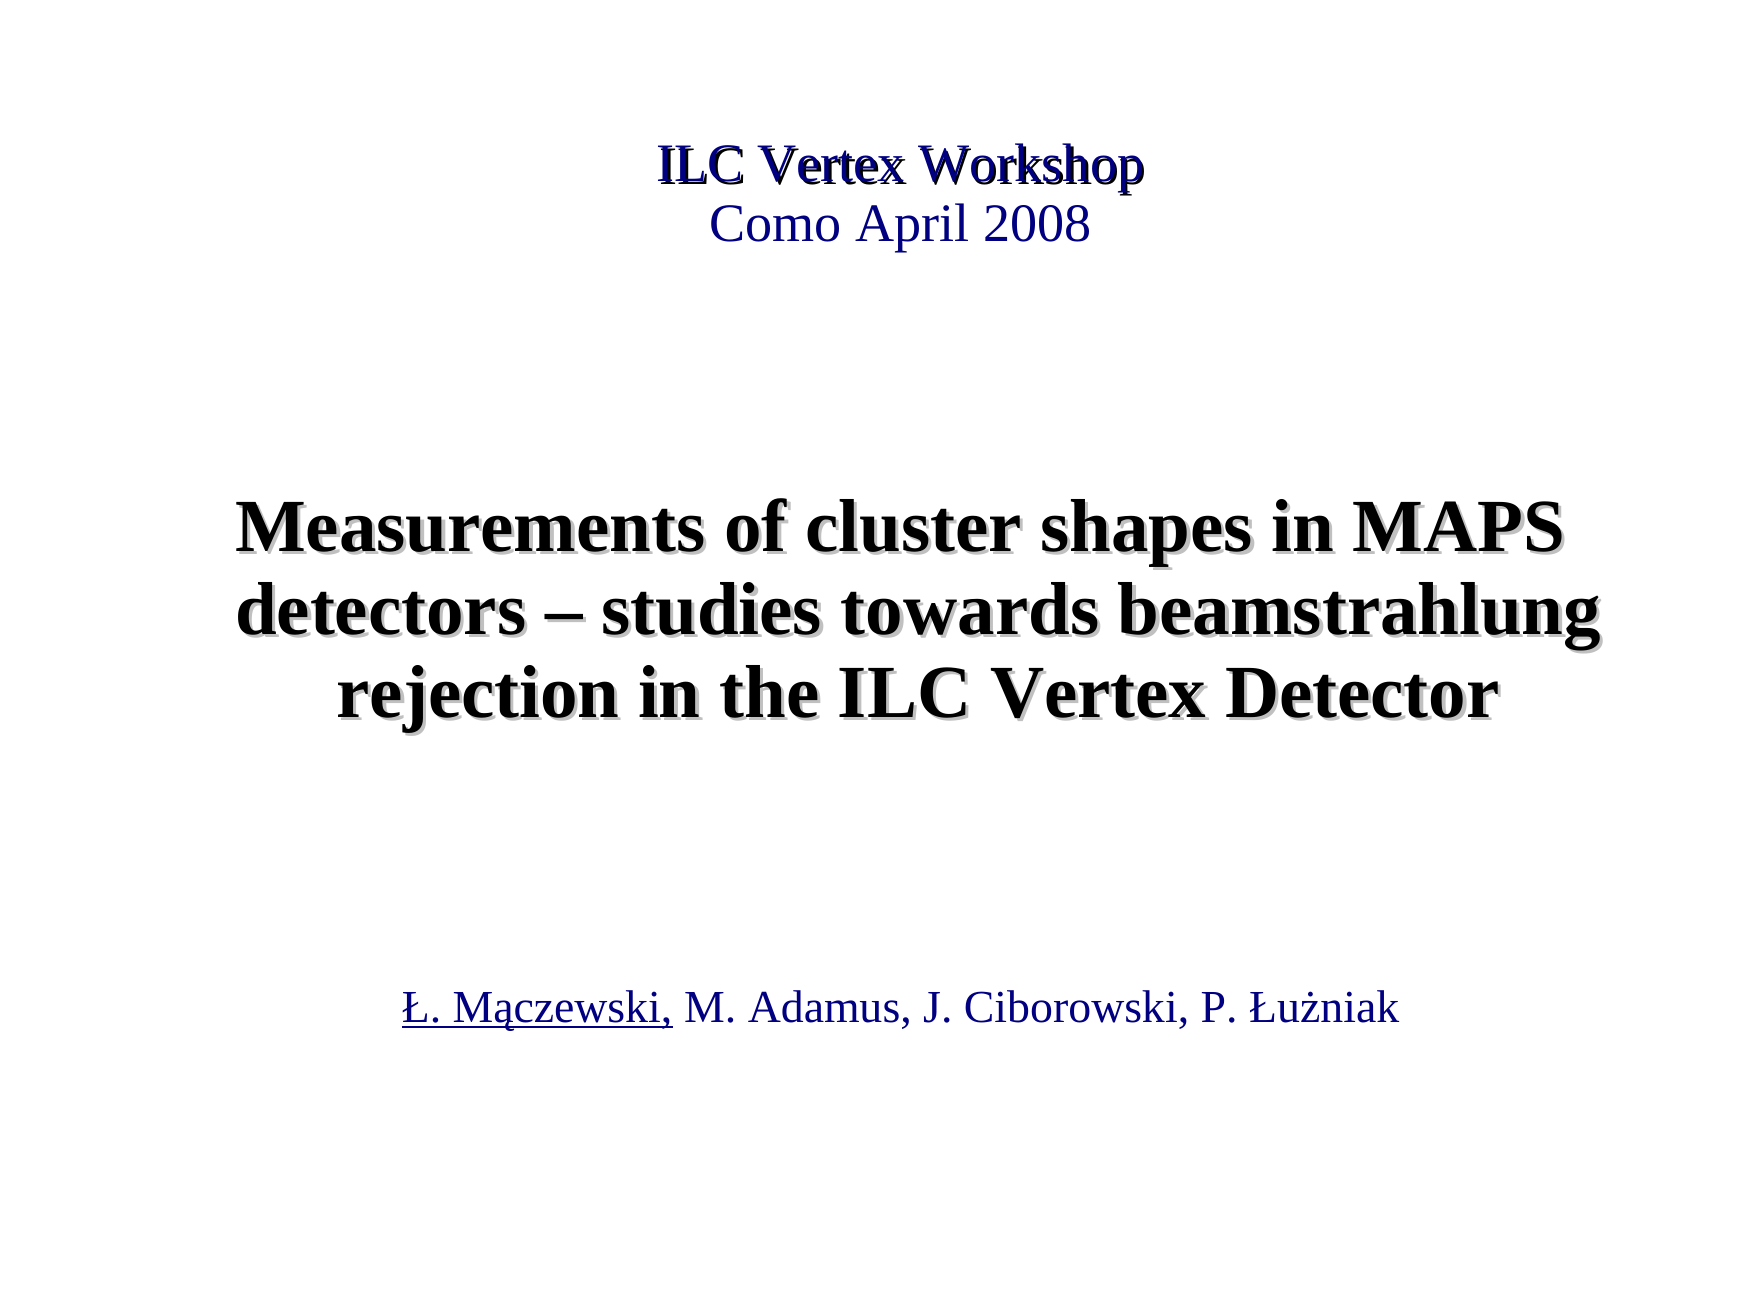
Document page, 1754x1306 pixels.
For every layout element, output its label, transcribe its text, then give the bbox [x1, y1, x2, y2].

subtitle ILC Vertex Workshop Como April 2008 Measurements of cluster shapes in MAPS detectors – studies towards beamstrahlung rejection in the ILC Vertex Detector Ł. Mączewski, M. Adamus, J. Ciborowski, P. Łużniak [71, 59, 1695, 1247]
